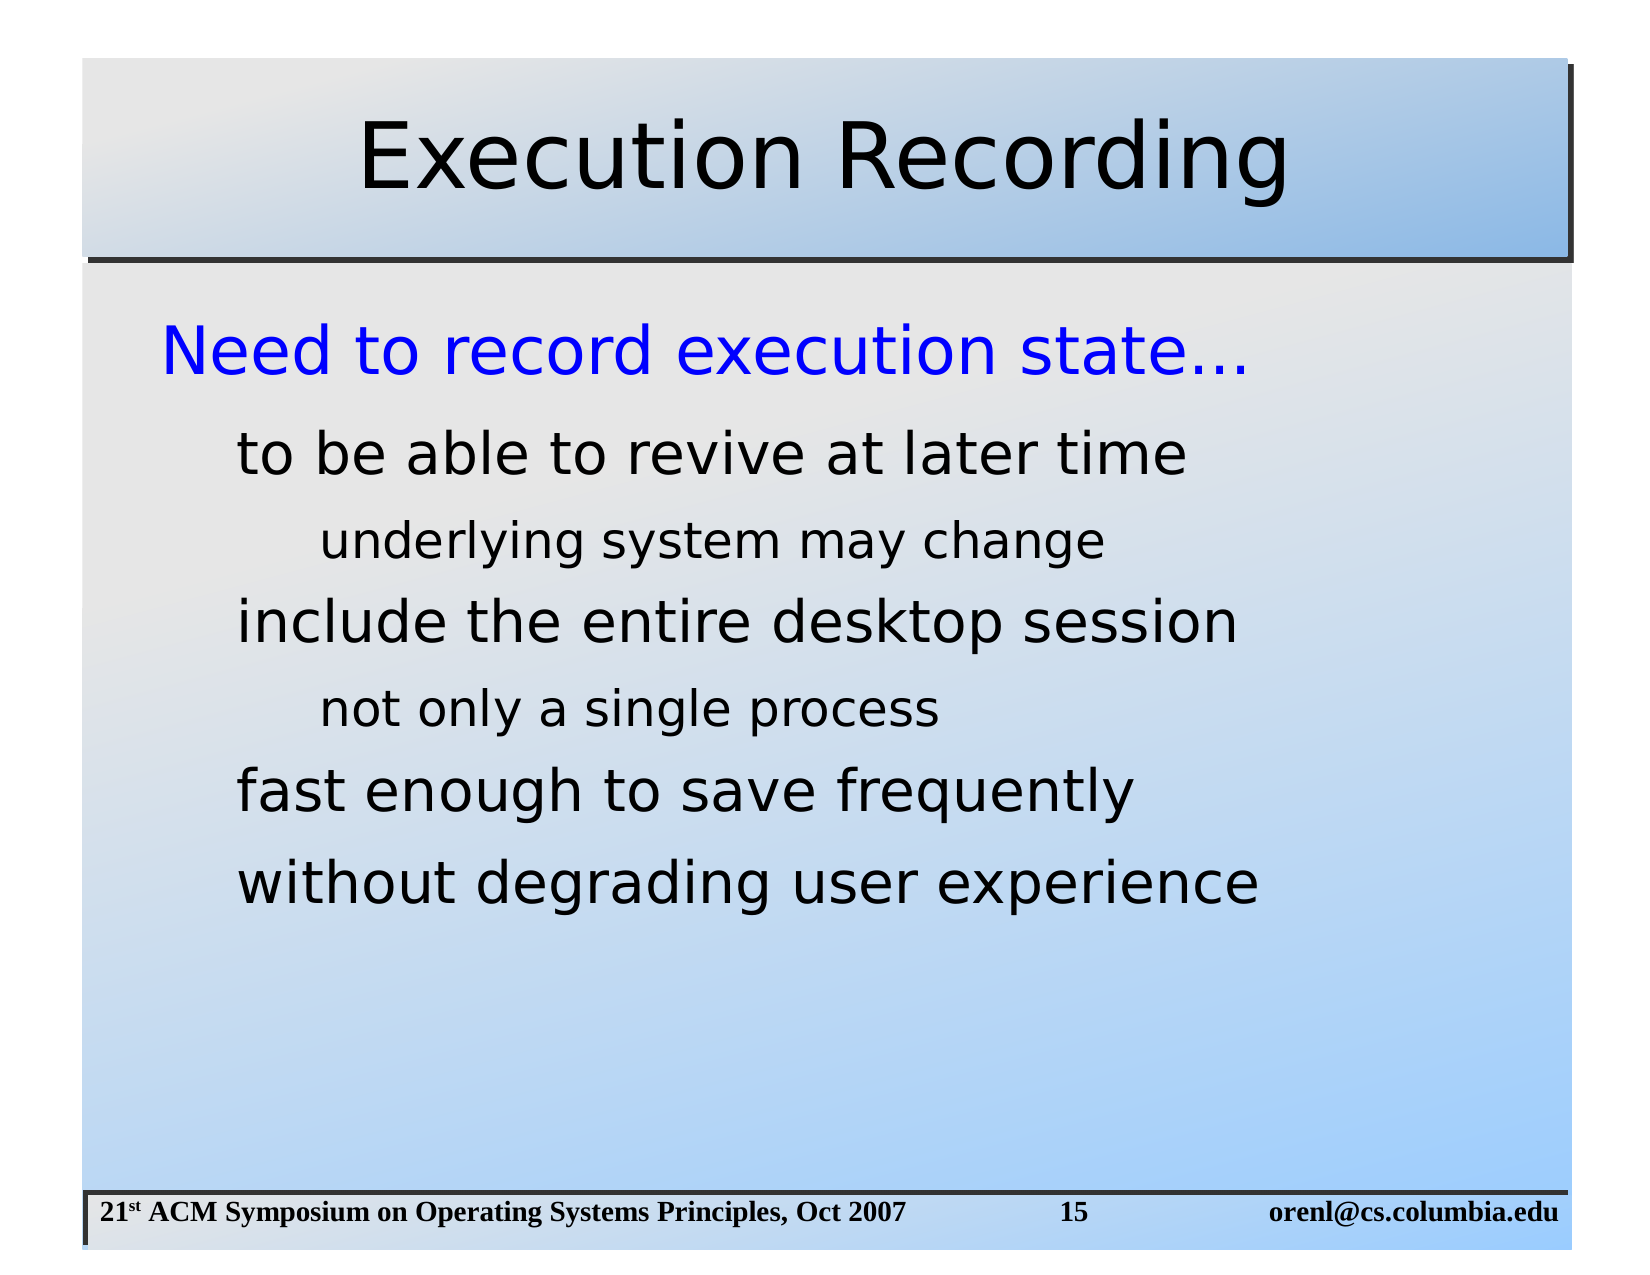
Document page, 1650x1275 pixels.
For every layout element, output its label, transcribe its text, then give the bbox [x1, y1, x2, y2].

title Execution Recording [82, 58, 1568, 257]
list Need to record execution state... to be able to revive at later time underlying system may change include the entire desktop session not only a single process fast enough to save frequently without degrading user experience [82, 298, 1568, 1140]
